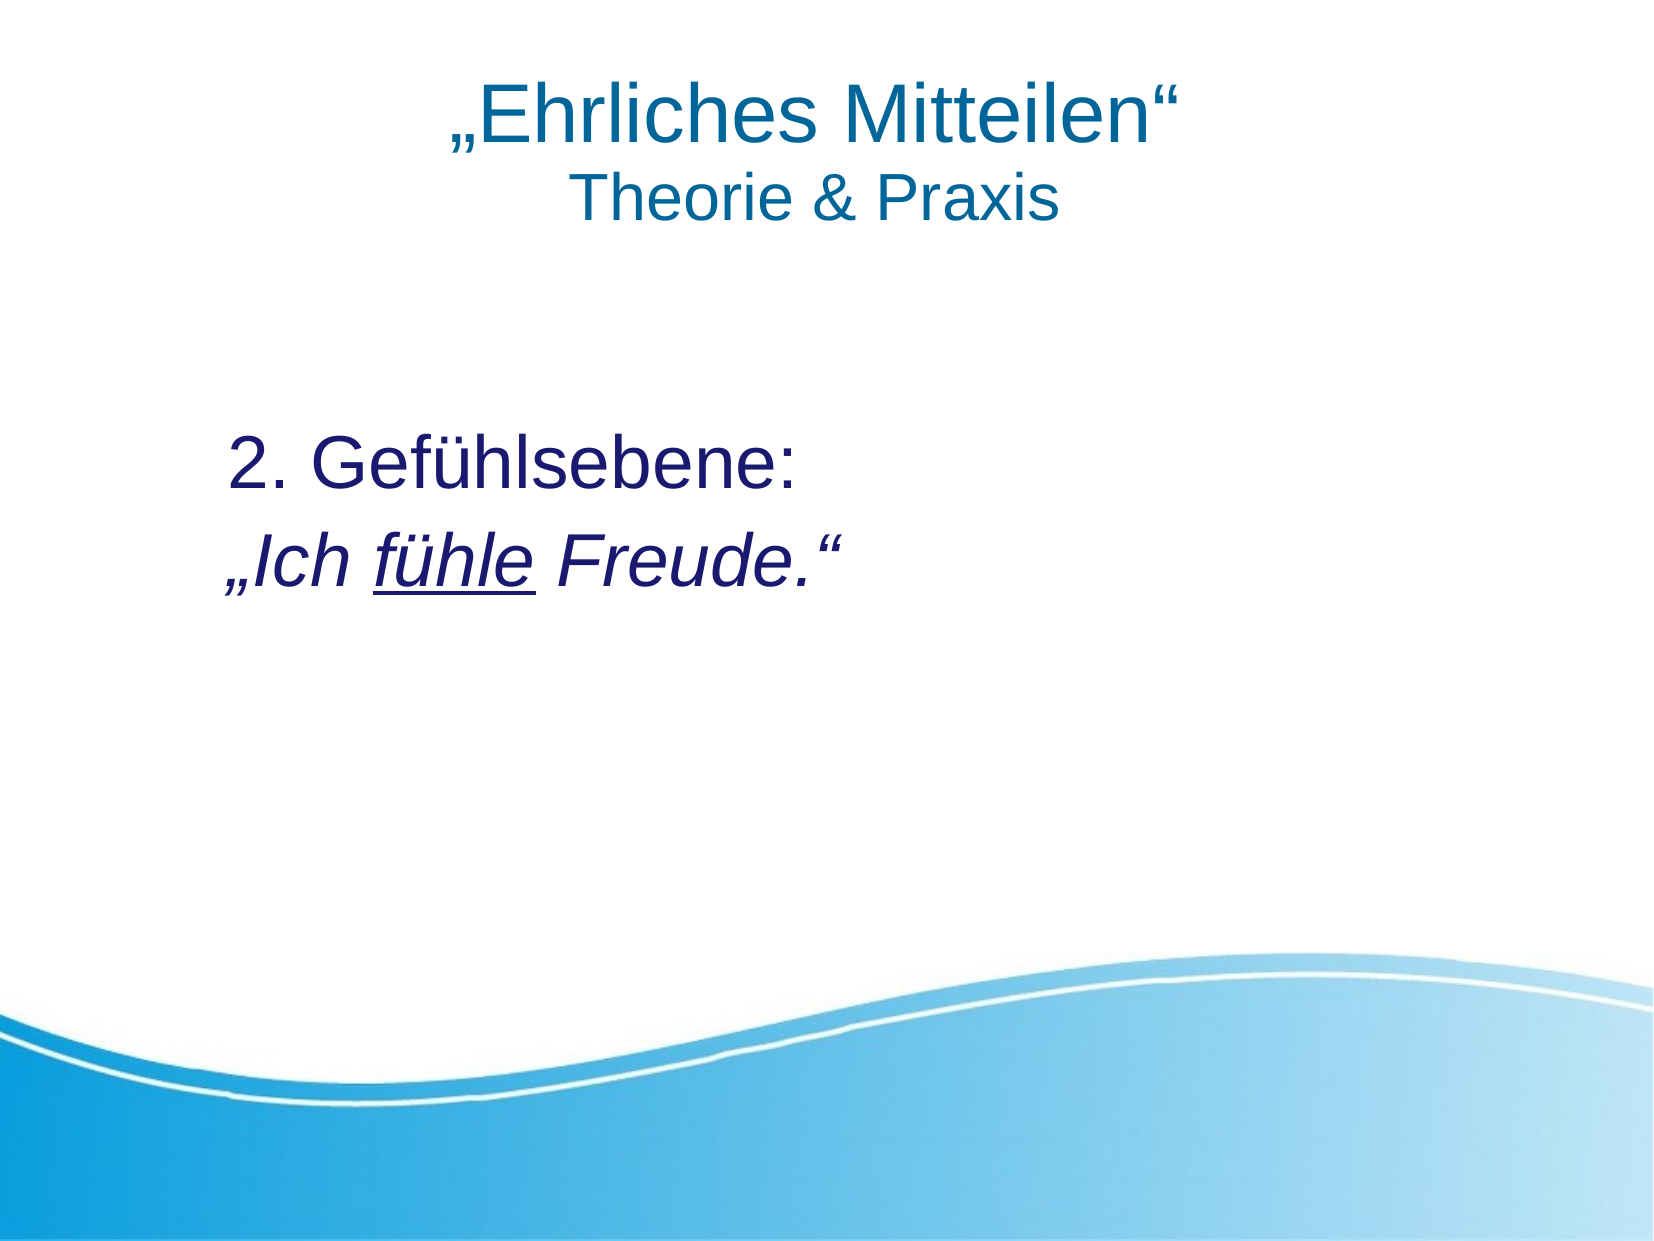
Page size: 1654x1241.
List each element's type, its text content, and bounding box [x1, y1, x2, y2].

text_box 2. Gefühlsebene: „Ich fühle Freude.“ [212, 413, 1654, 851]
picture [0, 952, 1654, 1241]
title „Ehrliches Mitteilen“ Theorie & Praxis [70, 47, 1559, 255]
